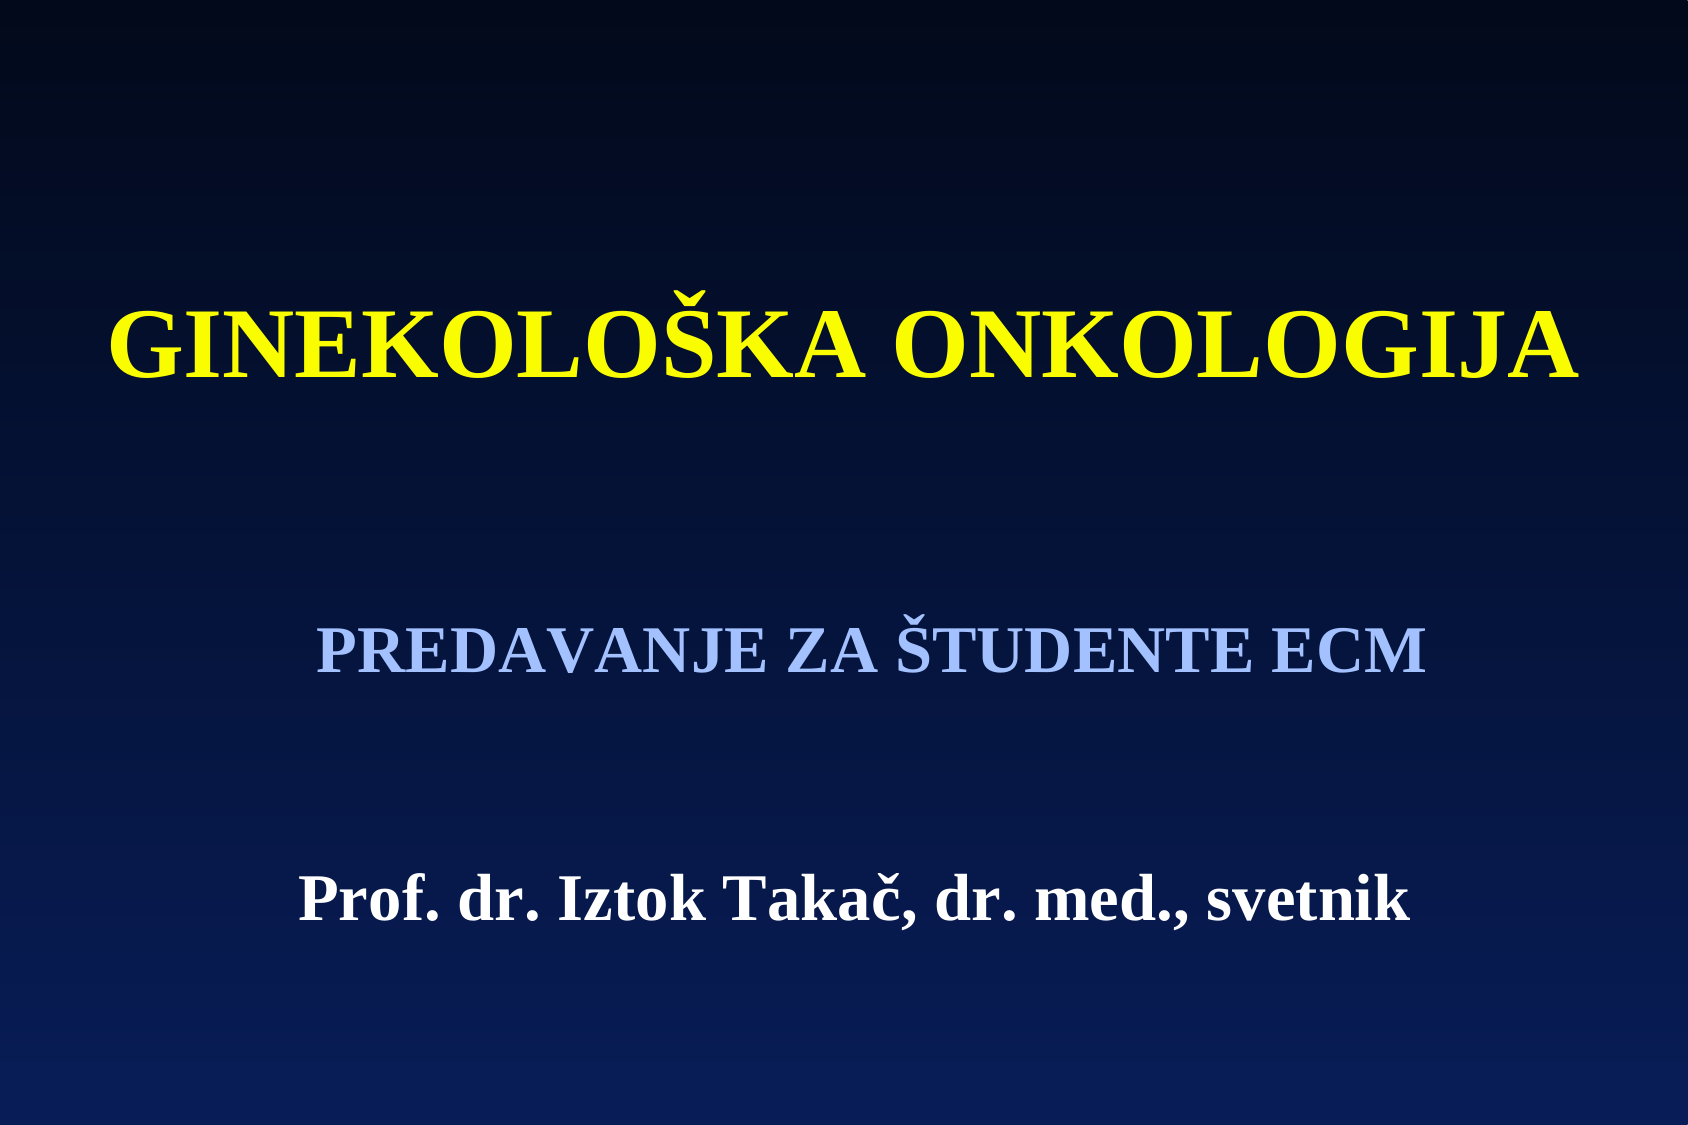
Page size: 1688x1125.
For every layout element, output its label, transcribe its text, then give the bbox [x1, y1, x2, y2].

list Prof. dr. Iztok Takač, dr. med., svetnik [217, 846, 1493, 972]
title GINEKOLOŠKA ONKOLOGIJA [0, 243, 1688, 431]
text_box PREDAVANJE ZA ŠTUDENTE ECM [301, 597, 1443, 694]
